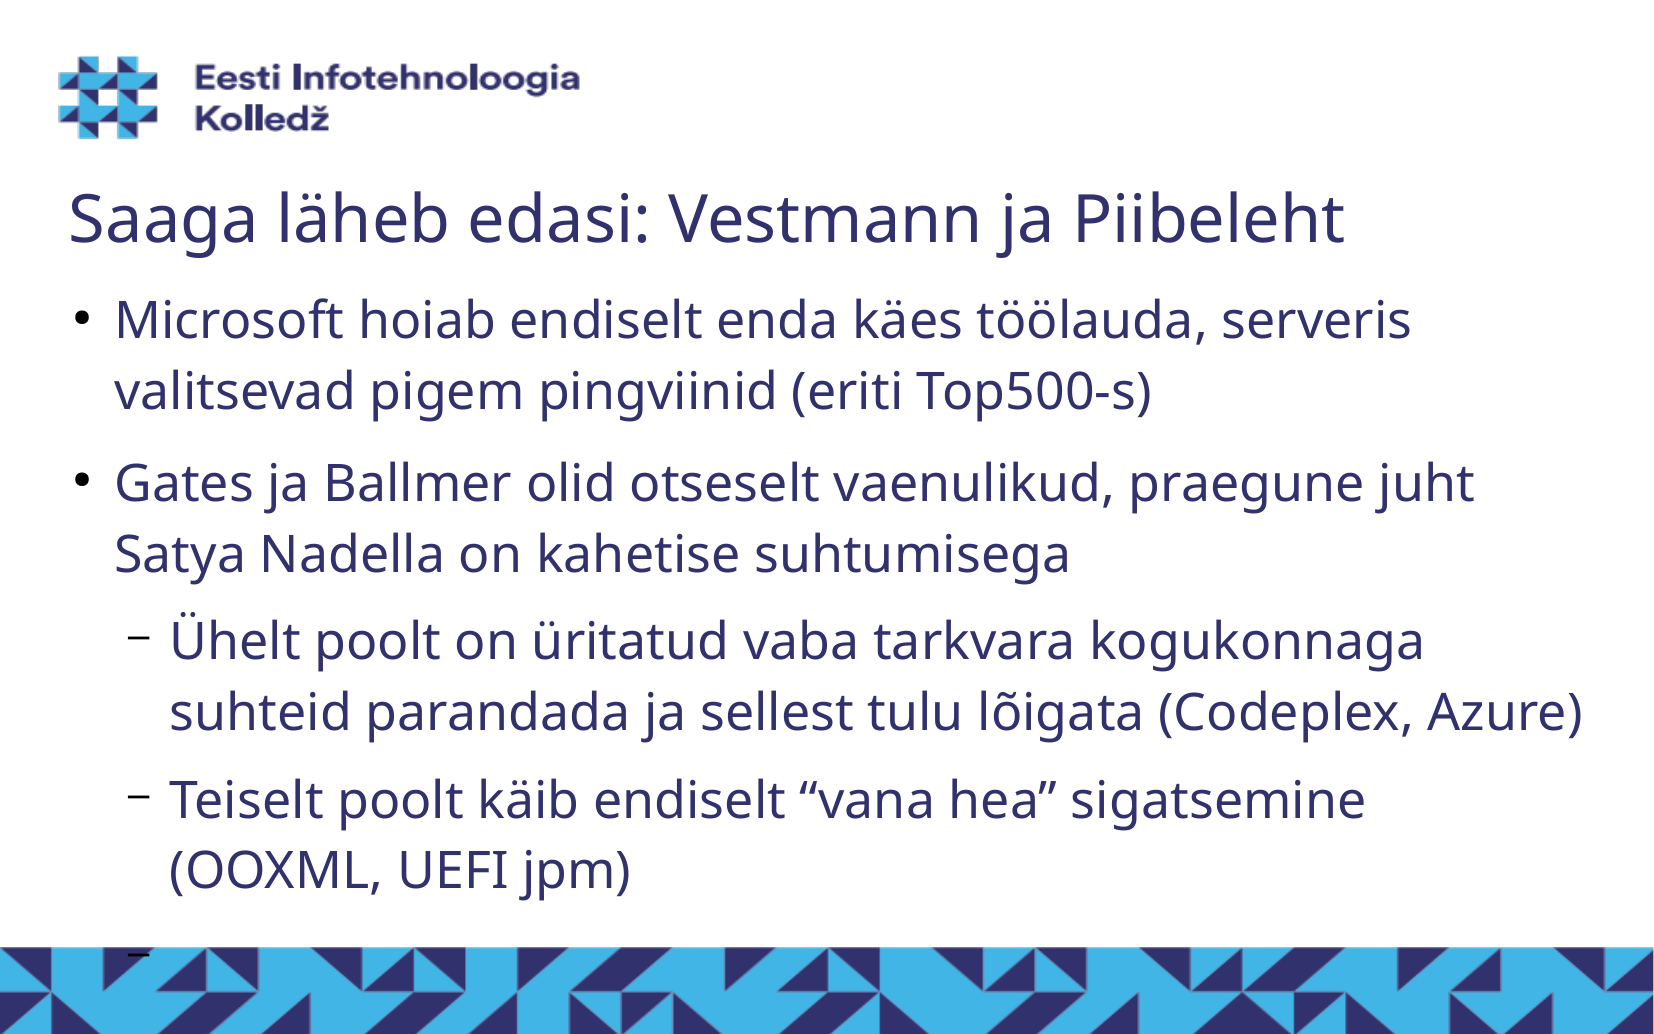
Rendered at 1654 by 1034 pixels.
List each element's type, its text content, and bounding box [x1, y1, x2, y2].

list Microsoft hoiab endiselt enda käes töölauda, serveris valitsevad pigem pingviinid (eriti Top500-s) Gates ja Ballmer olid otseselt vaenulikud, praegune juht Satya Nadella on kahetise suhtumisega Ühelt poolt on üritatud vaba tarkvara kogukonnaga suhteid parandada ja sellest tulu lõigata (Codeplex, Azure) Teiselt poolt käib endiselt “vana hea” sigatsemine (OOXML, UEFI jpm) [59, 283, 1595, 936]
title Saaga läheb edasi: Vestmann ja Piibeleht [68, 147, 1536, 283]
